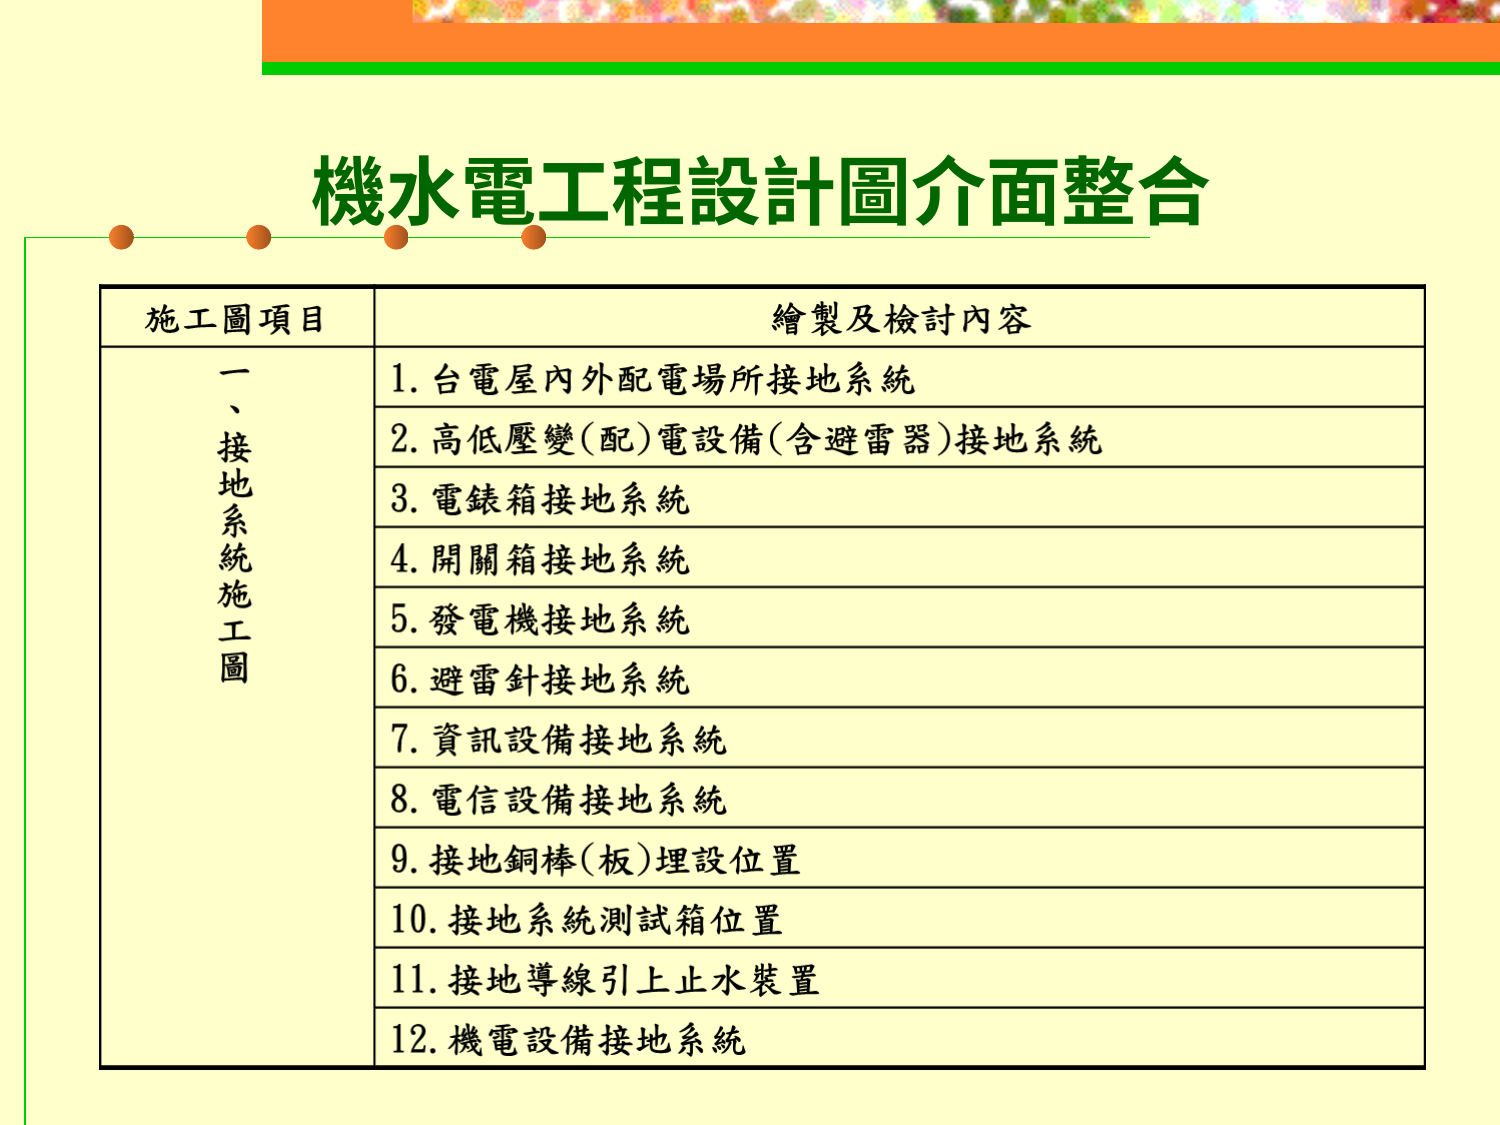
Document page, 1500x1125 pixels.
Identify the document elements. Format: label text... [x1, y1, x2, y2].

picture [99, 283, 1426, 1085]
text_box 機水電工程設計圖介面整合 [124, 137, 1399, 262]
